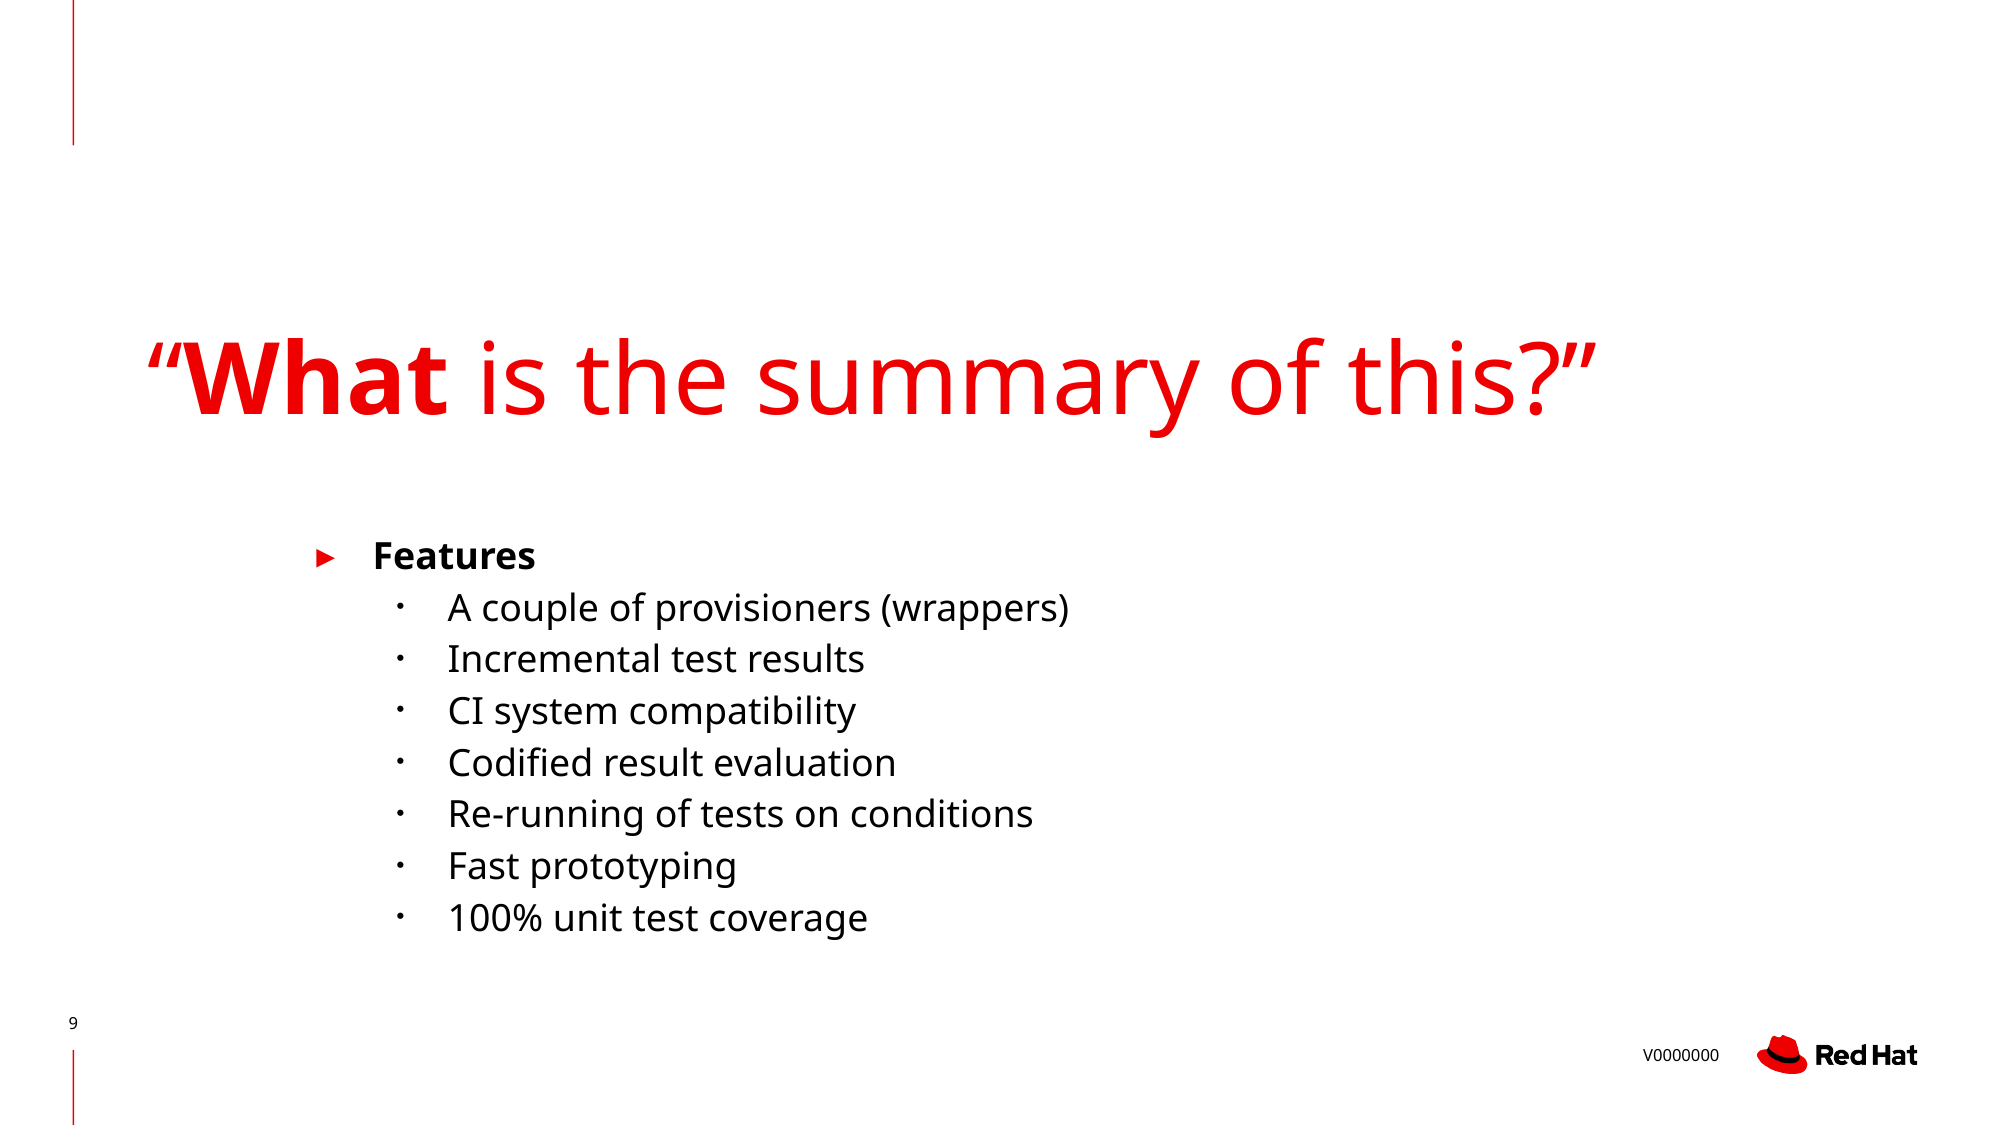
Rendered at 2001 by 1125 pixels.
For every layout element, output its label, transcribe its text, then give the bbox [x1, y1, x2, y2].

picture [1757, 1035, 1918, 1074]
list Features A couple of provisioners (wrappers) Incremental test results CI system compatibility Codified result evaluation Re-running of tests on conditions Fast prototyping 100% unit test coverage [147, 510, 1549, 1003]
slide_number <number> [13, 1012, 134, 1036]
title “What is the summary of this?” [147, 195, 2000, 436]
